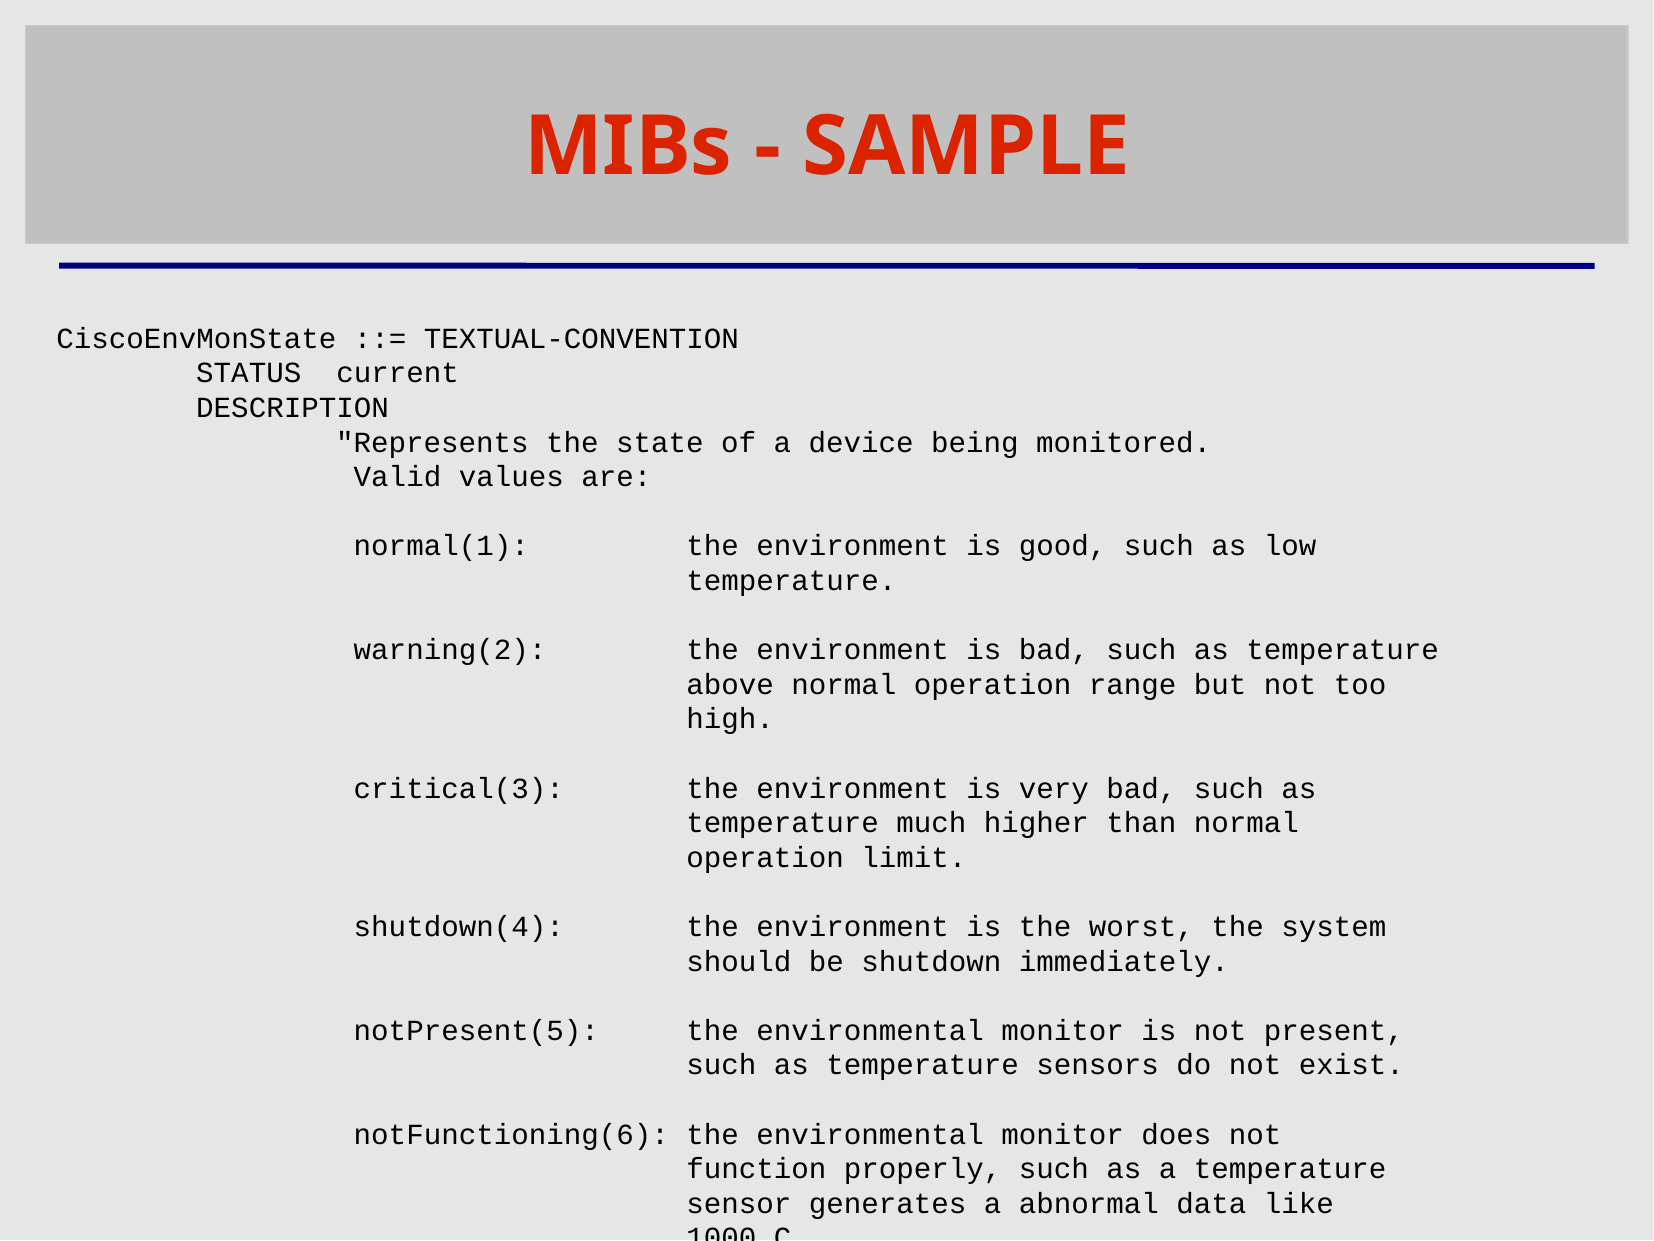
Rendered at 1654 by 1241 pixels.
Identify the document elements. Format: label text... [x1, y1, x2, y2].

title MIBs - SAMPLE [121, 46, 1534, 253]
text_box CiscoEnvMonState ::= TEXTUAL-CONVENTION STATUS current DESCRIPTION "Represents the state of a device being monitored. Valid values are: normal(1): the environment is good, such as low temperature. warning(2): the environment is bad, such as temperature above normal operation range but not too high. critical(3): the environment is very bad, such as temperature much higher than normal operation limit. shutdown(4): the environment is the worst, the system should be shutdown immediately. notPresent(5): the environmental monitor is not present, such as temperature sensors do not exist. notFunctioning(6): the environmental monitor does not function properly, such as a temperature sensor generates a abnormal data like 1000 C. ” [41, 314, 1626, 1241]
